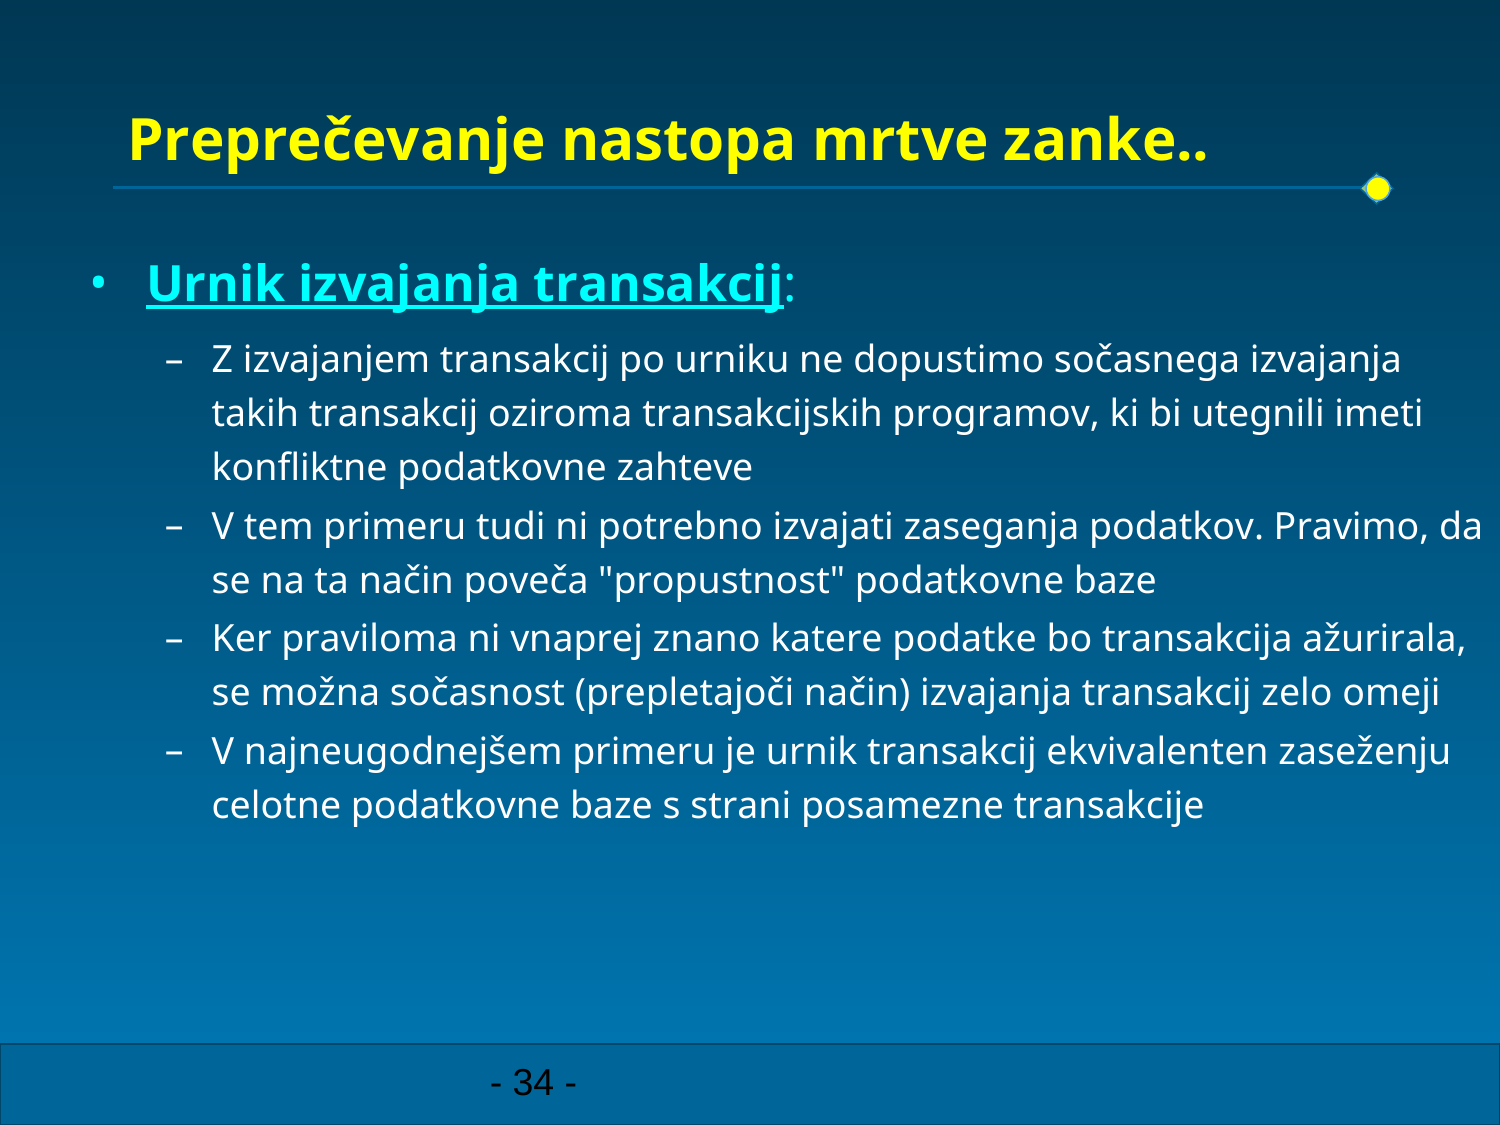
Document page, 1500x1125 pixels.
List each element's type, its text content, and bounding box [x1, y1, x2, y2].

list Urnik izvajanja transakcij: Z izvajanjem transakcij po urniku ne dopustimo sočasnega izvajanja takih transakcij oziroma transakcijskih programov, ki bi utegnili imeti konfliktne podatkovne zahteve V tem primeru tudi ni potrebno izvajati zaseganja podatkov. Pravimo, da se na ta način poveča "propustnost" podatkovne baze Ker praviloma ni vnaprej znano katere podatke bo transakcija ažurirala, se možna sočasnost (prepletajoči način) izvajanja transakcij zelo omeji V najneugodnejšem primeru je urnik transakcij ekvivalenten zaseženju celotne podatkovne baze s strani posamezne transakcije [75, 231, 1500, 966]
title Preprečevanje nastopa mrtve zanke.. [112, 94, 1388, 181]
